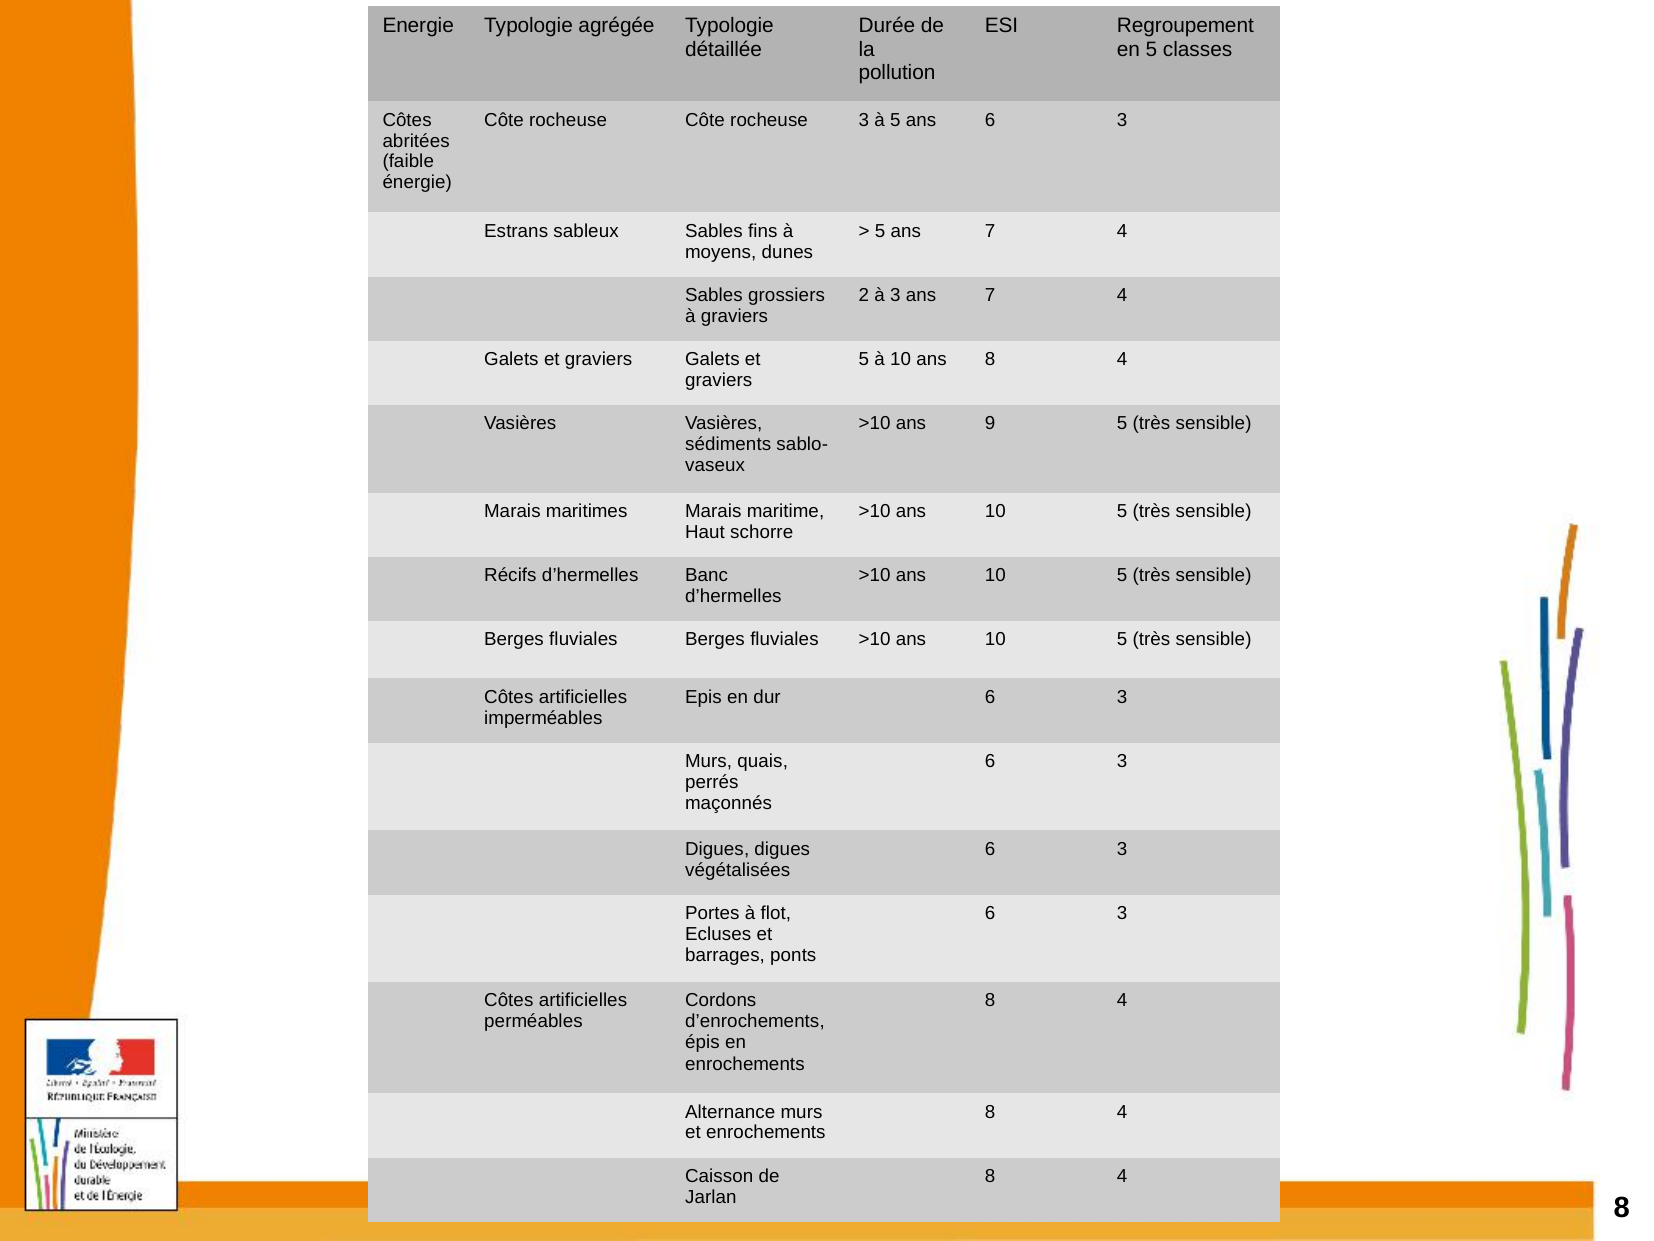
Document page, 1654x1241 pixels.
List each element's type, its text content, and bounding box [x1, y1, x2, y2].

table_cell > 5 ans [844, 212, 970, 277]
table_cell 4 [1102, 277, 1280, 341]
table_header Typologie détaillée [670, 6, 844, 101]
table_cell [368, 557, 469, 621]
table_cell [844, 1158, 970, 1222]
table_cell Marais maritime, Haut schorre [670, 493, 844, 557]
table_cell Berges fluviales [670, 621, 844, 678]
table_cell 6 [970, 743, 1102, 830]
table_cell 9 [970, 405, 1102, 493]
table_cell 8 [970, 982, 1102, 1093]
table_cell [469, 743, 670, 830]
table_cell 7 [970, 212, 1102, 277]
table_cell 5 à 10 ans [844, 341, 970, 405]
table_cell 5 (très sensible) [1102, 557, 1280, 621]
table_cell [844, 830, 970, 895]
table_cell 2 à 3 ans [844, 277, 970, 341]
table_header ESI [970, 6, 1102, 101]
table_cell [844, 895, 970, 982]
table_cell Estrans sableux [469, 212, 670, 277]
table_cell [469, 895, 670, 982]
table_cell 4 [1102, 341, 1280, 405]
table_cell Côtes artificielles imperméables [469, 678, 670, 743]
table_cell 6 [970, 678, 1102, 743]
table_cell 5 (très sensible) [1102, 493, 1280, 557]
table_cell [368, 1093, 469, 1158]
table_cell Berges fluviales [469, 621, 670, 678]
table_cell 10 [970, 621, 1102, 678]
table_cell [469, 1093, 670, 1158]
table_cell 10 [970, 557, 1102, 621]
table_cell Caisson de Jarlan [670, 1158, 844, 1222]
table_cell 3 [1102, 743, 1280, 830]
picture [0, 0, 1653, 1241]
table_cell Digues, digues végétalisées [670, 830, 844, 895]
table_cell Vasières [469, 405, 670, 493]
table_cell >10 ans [844, 405, 970, 493]
table_cell Alternance murs et enrochements [670, 1093, 844, 1158]
table_cell Côte rocheuse [469, 101, 670, 212]
table_cell >10 ans [844, 557, 970, 621]
table_cell [368, 830, 469, 895]
table_cell 8 [970, 341, 1102, 405]
table_cell Côtes abritées (faible énergie) [368, 101, 469, 212]
table_cell 6 [970, 101, 1102, 212]
table_cell [368, 341, 469, 405]
table_cell [368, 493, 469, 557]
table_cell [844, 678, 970, 743]
table_cell [368, 1158, 469, 1222]
table_cell Galets et graviers [469, 341, 670, 405]
table_cell Côte rocheuse [670, 101, 844, 212]
table_cell Récifs d’hermelles [469, 557, 670, 621]
table_cell 10 [970, 493, 1102, 557]
table_cell [368, 678, 469, 743]
table_cell Sables fins à moyens, dunes [670, 212, 844, 277]
table_cell [368, 982, 469, 1093]
table_cell 5 (très sensible) [1102, 621, 1280, 678]
table_cell 3 [1102, 830, 1280, 895]
table_cell 3 [1102, 678, 1280, 743]
table_cell Vasières, sédiments sablo-vaseux [670, 405, 844, 493]
table_cell Banc d’hermelles [670, 557, 844, 621]
table_header Typologie agrégée [469, 6, 670, 101]
table_cell [469, 830, 670, 895]
table_cell 3 [1102, 101, 1280, 212]
table_cell [368, 621, 469, 678]
table_cell 5 (très sensible) [1102, 405, 1280, 493]
table_cell 6 [970, 895, 1102, 982]
table_header Regroupement en 5 classes [1102, 6, 1280, 101]
table_cell 8 [970, 1093, 1102, 1158]
table_cell Sables grossiers à graviers [670, 277, 844, 341]
table_cell Cordons d’enrochements, épis en enrochements [670, 982, 844, 1093]
table_cell 4 [1102, 212, 1280, 277]
table_cell [368, 405, 469, 493]
table_cell Marais maritimes [469, 493, 670, 557]
table_cell 4 [1102, 1093, 1280, 1158]
table_cell Côtes artificielles perméables [469, 982, 670, 1093]
table_cell >10 ans [844, 621, 970, 678]
table_cell 8 [970, 1158, 1102, 1222]
table_cell 3 [1102, 895, 1280, 982]
table_cell [469, 1158, 670, 1222]
table_cell [368, 277, 469, 341]
table_cell 7 [970, 277, 1102, 341]
table_header Energie [368, 6, 469, 101]
table_cell >10 ans [844, 493, 970, 557]
table_cell [469, 277, 670, 341]
table_cell 3 à 5 ans [844, 101, 970, 212]
table_cell [844, 982, 970, 1093]
table_cell [844, 1093, 970, 1158]
table_cell Epis en dur [670, 678, 844, 743]
table_cell [368, 743, 469, 830]
table_cell Murs, quais, perrés maçonnés [670, 743, 844, 830]
table_cell [844, 743, 970, 830]
table_cell 6 [970, 830, 1102, 895]
table_cell Portes à flot, Ecluses et barrages, ponts [670, 895, 844, 982]
table_cell [368, 212, 469, 277]
table_header Durée de la pollution [844, 6, 970, 101]
table_cell Galets et graviers [670, 341, 844, 405]
table_cell [368, 895, 469, 982]
table_cell 4 [1102, 982, 1280, 1093]
table_cell 4 [1102, 1158, 1280, 1222]
